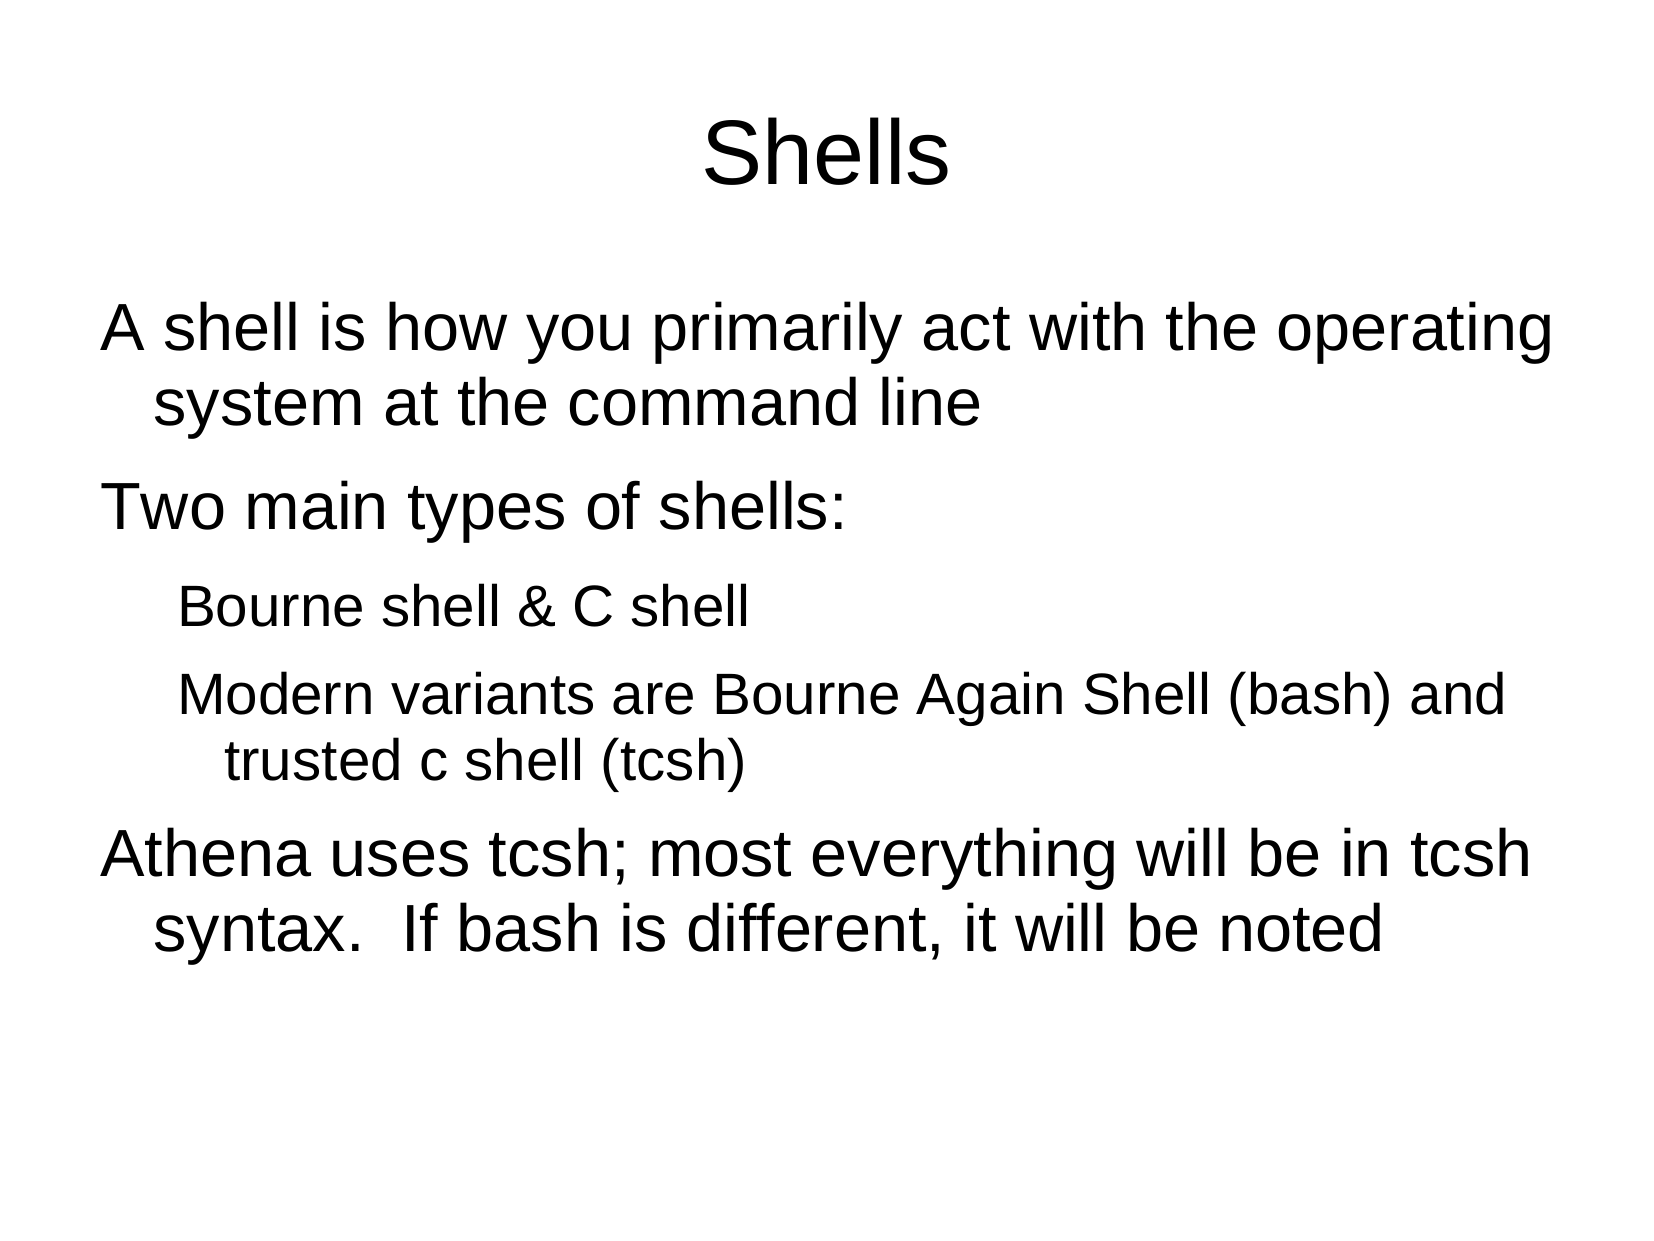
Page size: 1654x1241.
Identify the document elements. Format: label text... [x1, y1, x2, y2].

title Shells [82, 49, 1571, 257]
list A shell is how you primarily act with the operating system at the command line Two main types of shells: Bourne shell & C shell Modern variants are Bourne Again Shell (bash) and trusted c shell (tcsh) Athena uses tcsh; most everything will be in tcsh syntax. If bash is different, it will be noted [82, 290, 1571, 1109]
